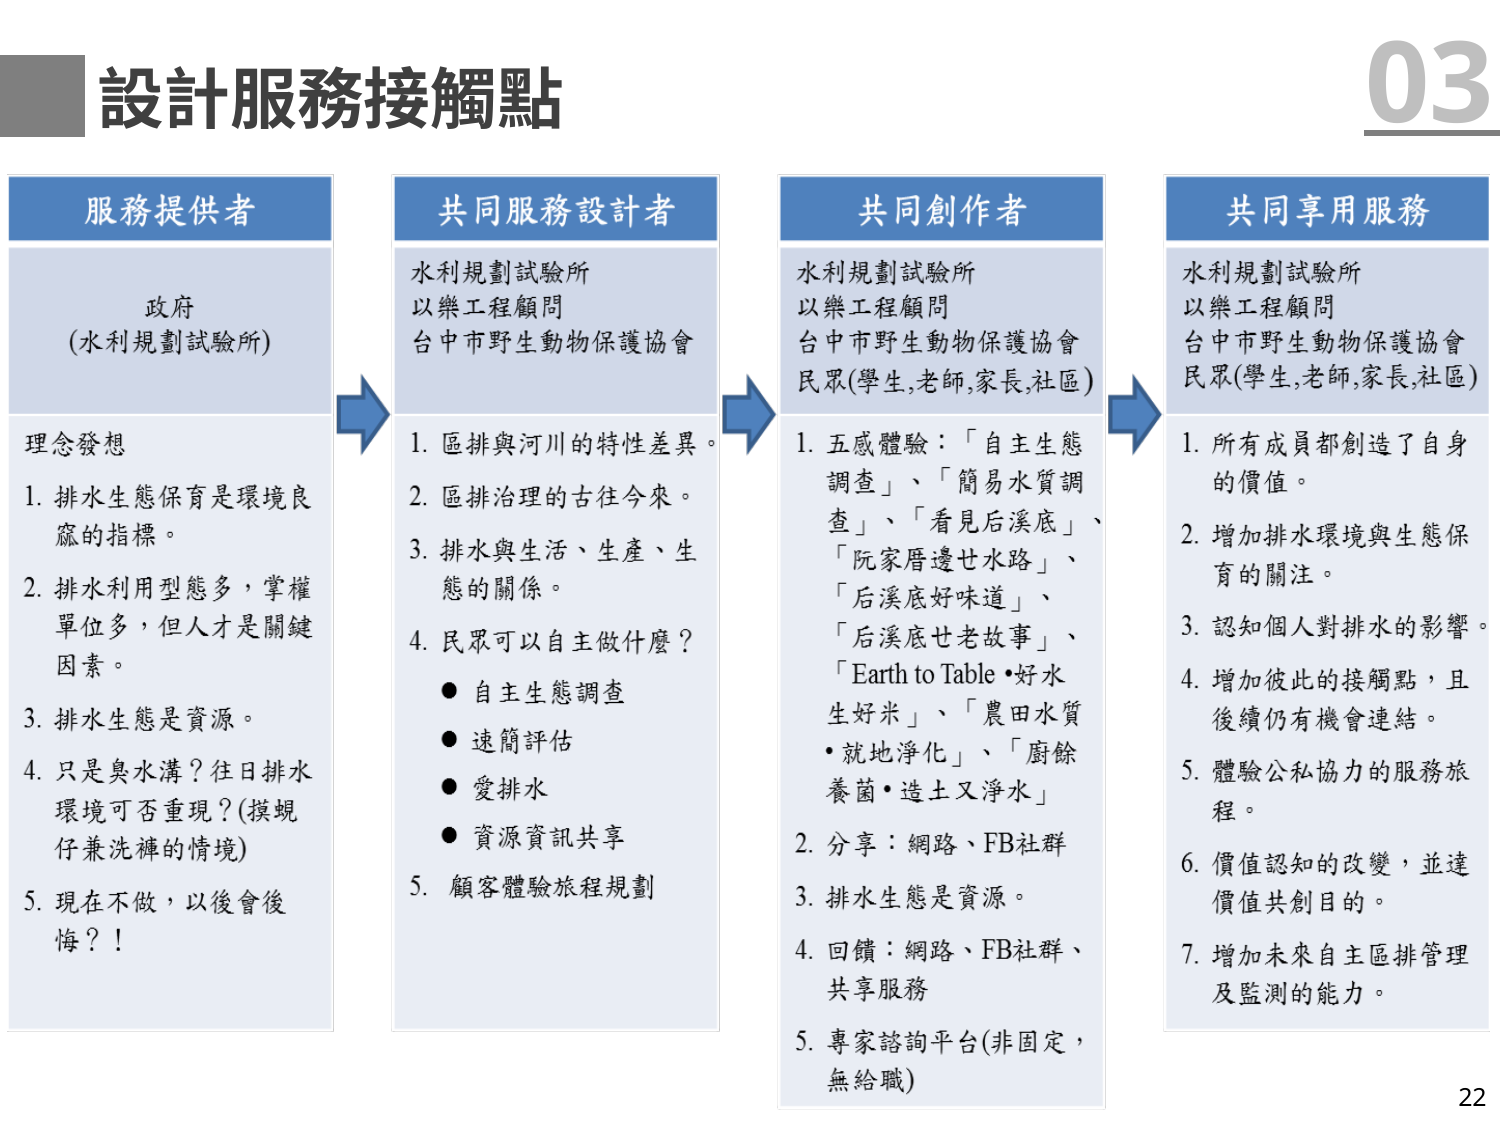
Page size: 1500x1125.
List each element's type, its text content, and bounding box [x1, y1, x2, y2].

picture [7, 172, 1490, 1114]
text_box 22 [1443, 1074, 1500, 1125]
title 設計服務接觸點 [82, 49, 1426, 142]
